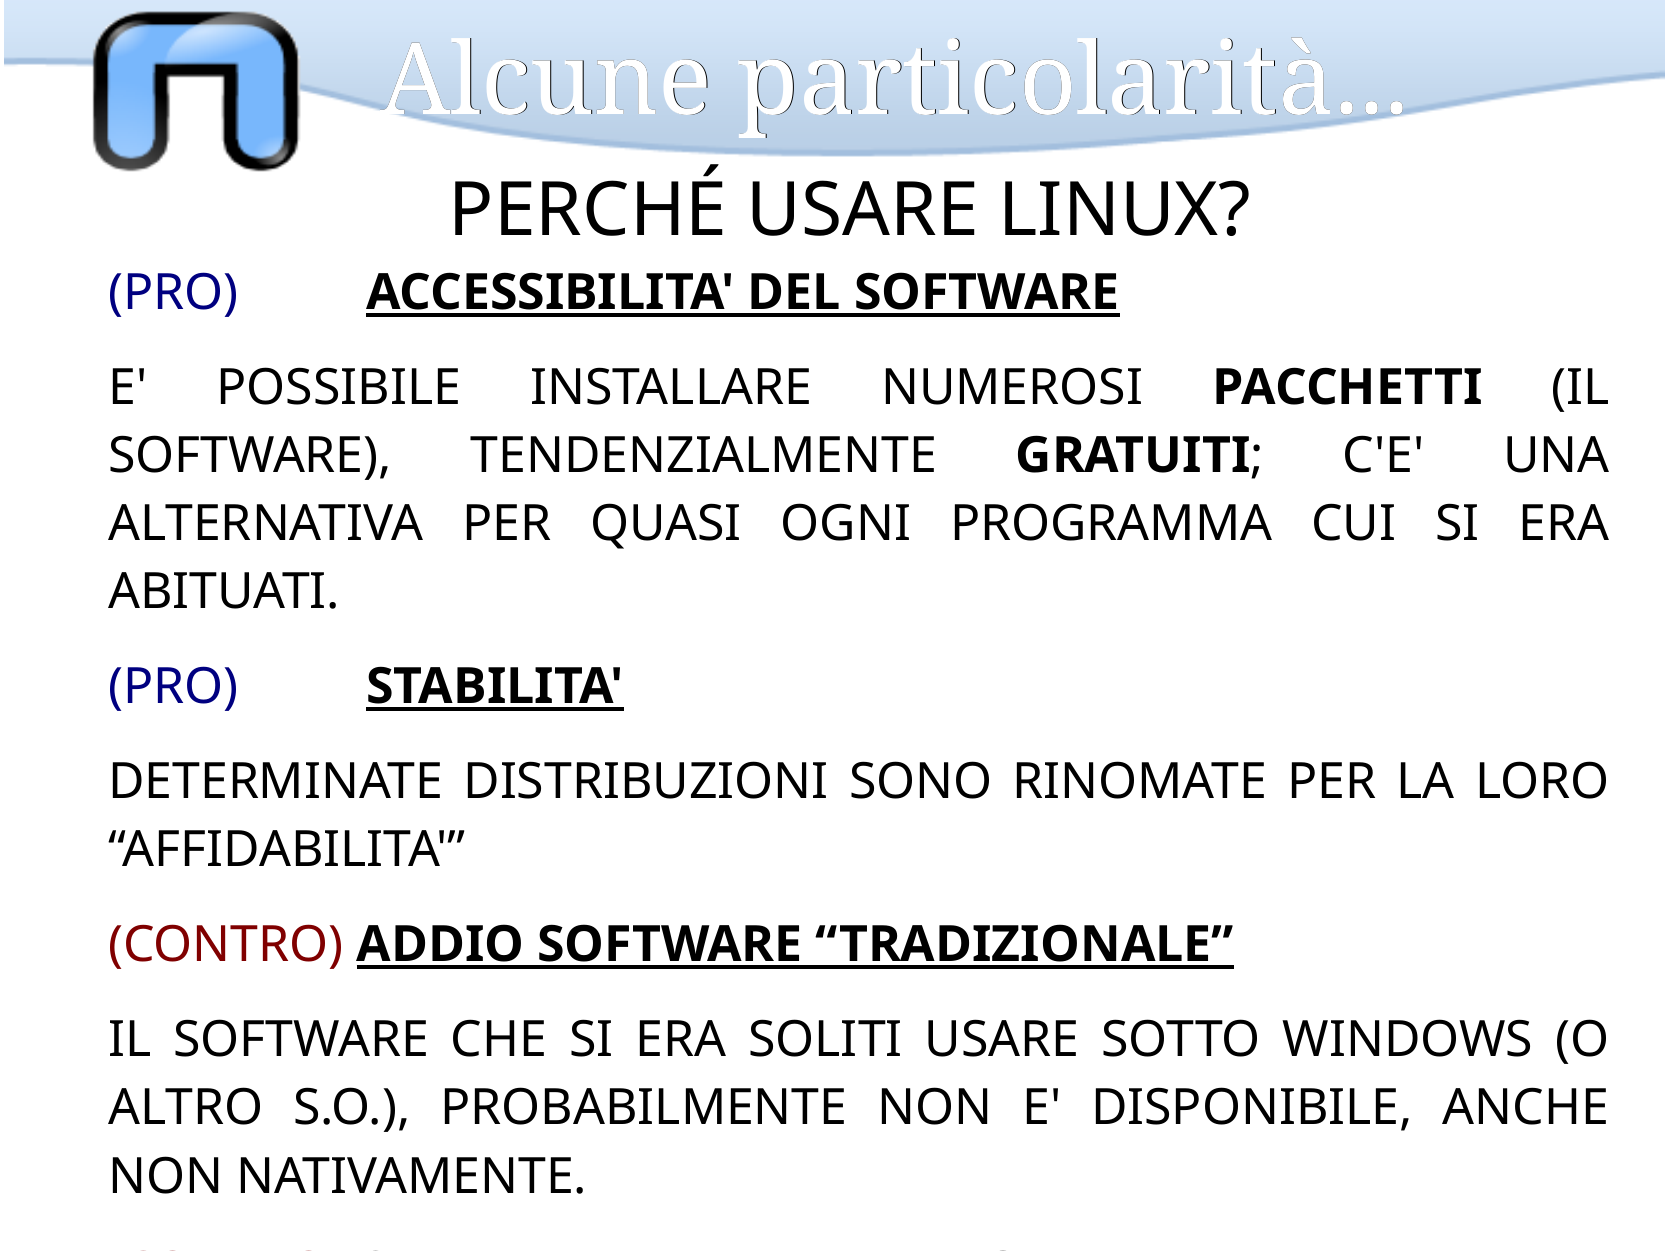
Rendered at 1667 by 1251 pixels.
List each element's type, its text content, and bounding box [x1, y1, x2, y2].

title PERCHÉ USARE LINUX? [179, 73, 1522, 255]
list (PRO) ACCESSIBILITA' DEL SOFTWARE E' POSSIBILE INSTALLARE NUMEROSI PACCHETTI (IL SOFTWARE), TENDENZIALMENTE GRATUITI; C'E' UNA ALTERNATIVA PER QUASI OGNI PROGRAMMA CUI SI ERA ABITUATI. (PRO) STABILITA' DETERMINATE DISTRIBUZIONI SONO RINOMATE PER LA LORO “AFFIDABILITA'” (CONTRO) ADDIO SOFTWARE “TRADIZIONALE” IL SOFTWARE CHE SI ERA SOLITI USARE SOTTO WINDOWS (O ALTRO S.O.), PROBABILMENTE NON E' DISPONIBILE, ANCHE NON NATIVAMENTE. (CONTRO) CURVA D'APPRENDIMENTO [108, 255, 1611, 1200]
picture [0, 0, 1667, 1251]
text_box Alcune particolarità... [365, 0, 1474, 143]
